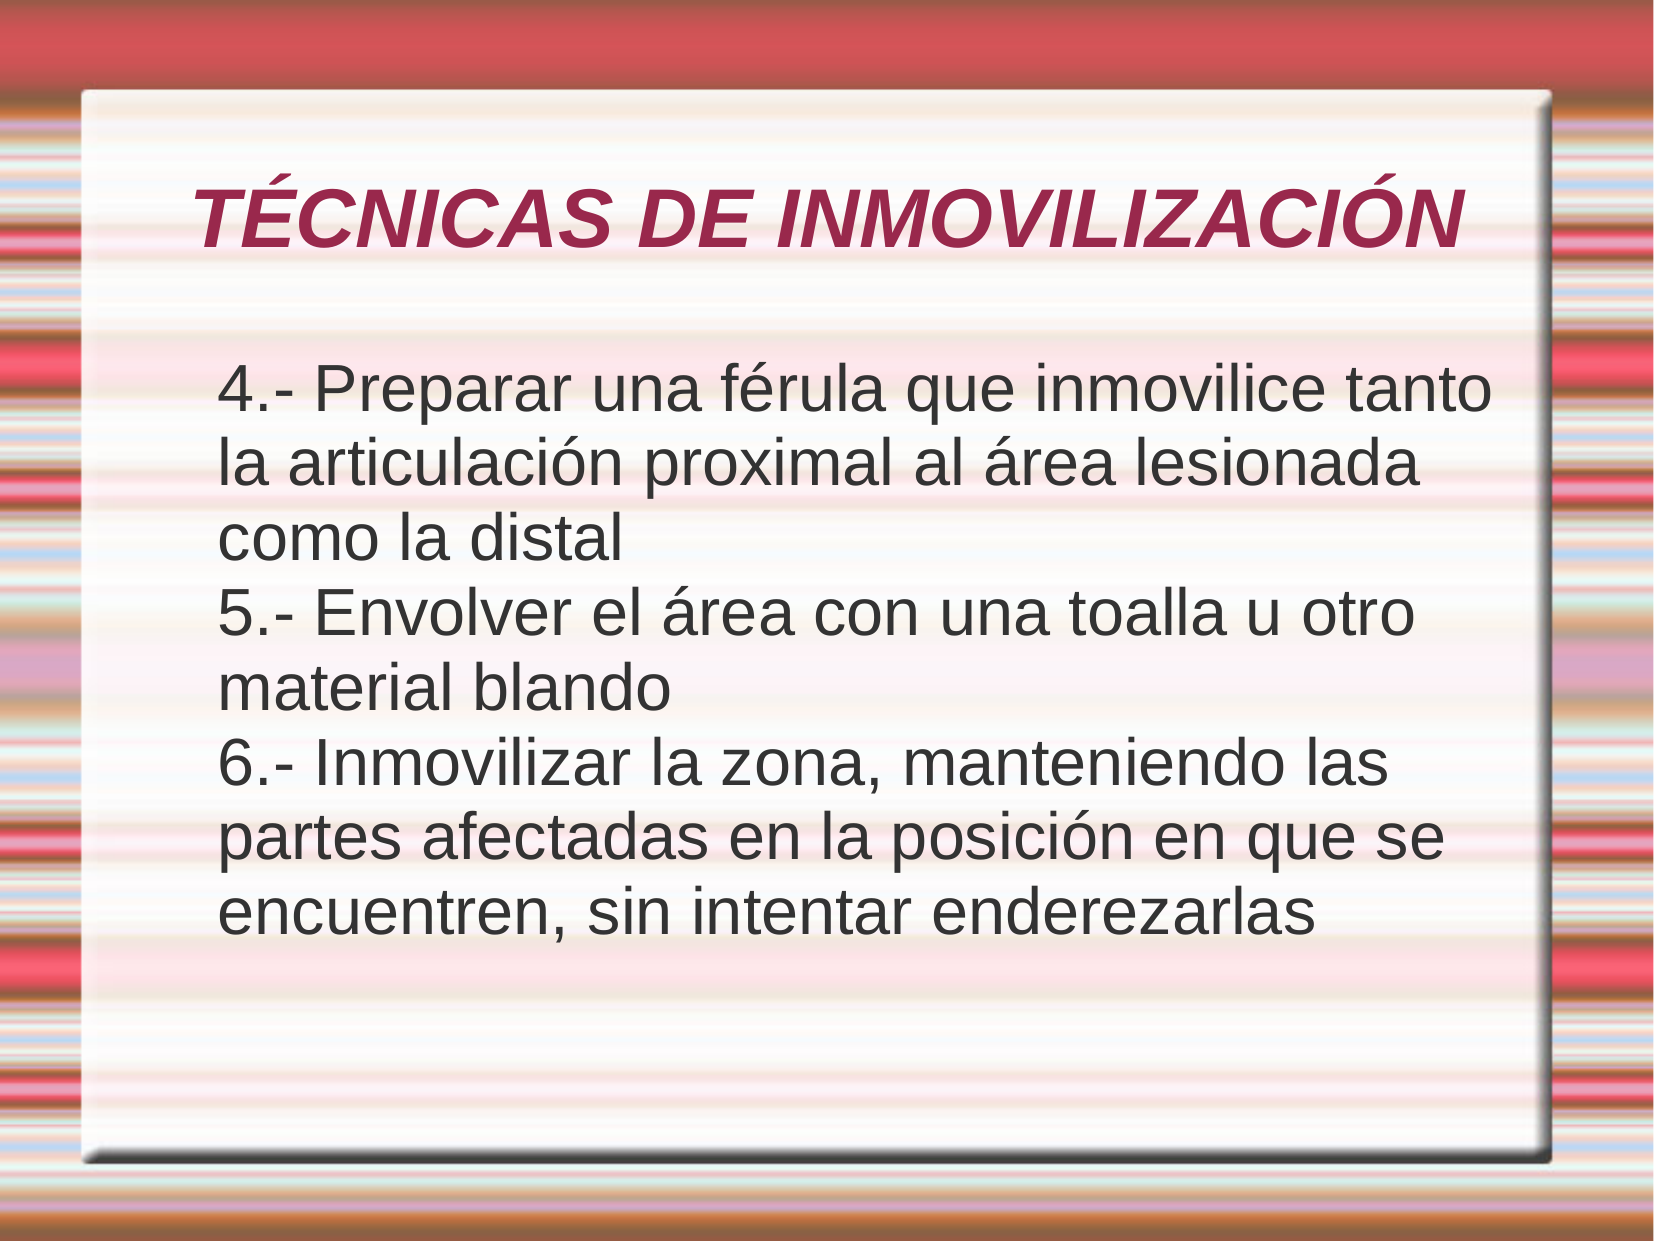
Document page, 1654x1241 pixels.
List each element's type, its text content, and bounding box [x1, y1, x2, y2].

picture [0, 0, 1654, 1241]
title TÉCNICAS DE INMOVILIZACIÓN [121, 114, 1534, 322]
list 4.- Preparar una férula que inmovilice tanto la articulación proximal al área lesionada como la distal 5.- Envolver el área con una toalla u otro material blando 6.- Inmovilizar la zona, manteniendo las partes afectadas en la posición en que se encuentren, sin intentar enderezarlas [134, 350, 1516, 1132]
